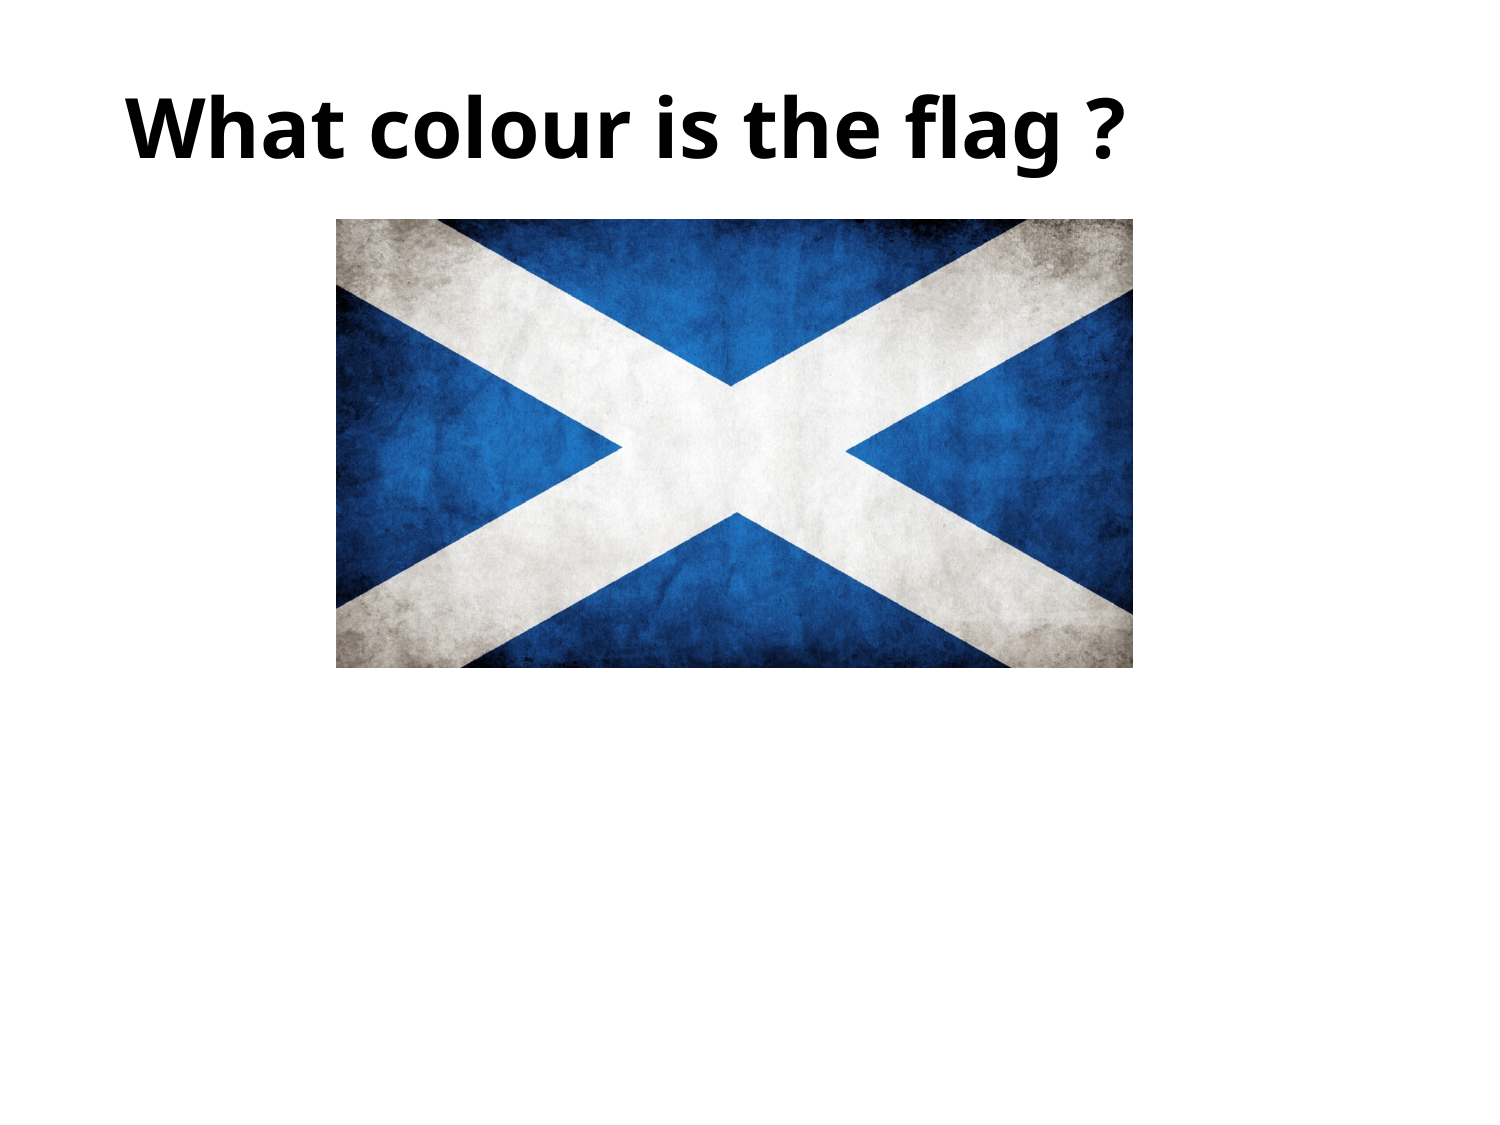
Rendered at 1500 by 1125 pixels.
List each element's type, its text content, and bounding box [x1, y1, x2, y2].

text_box What colour is the flag ? [110, 68, 1288, 184]
picture [336, 219, 1133, 668]
